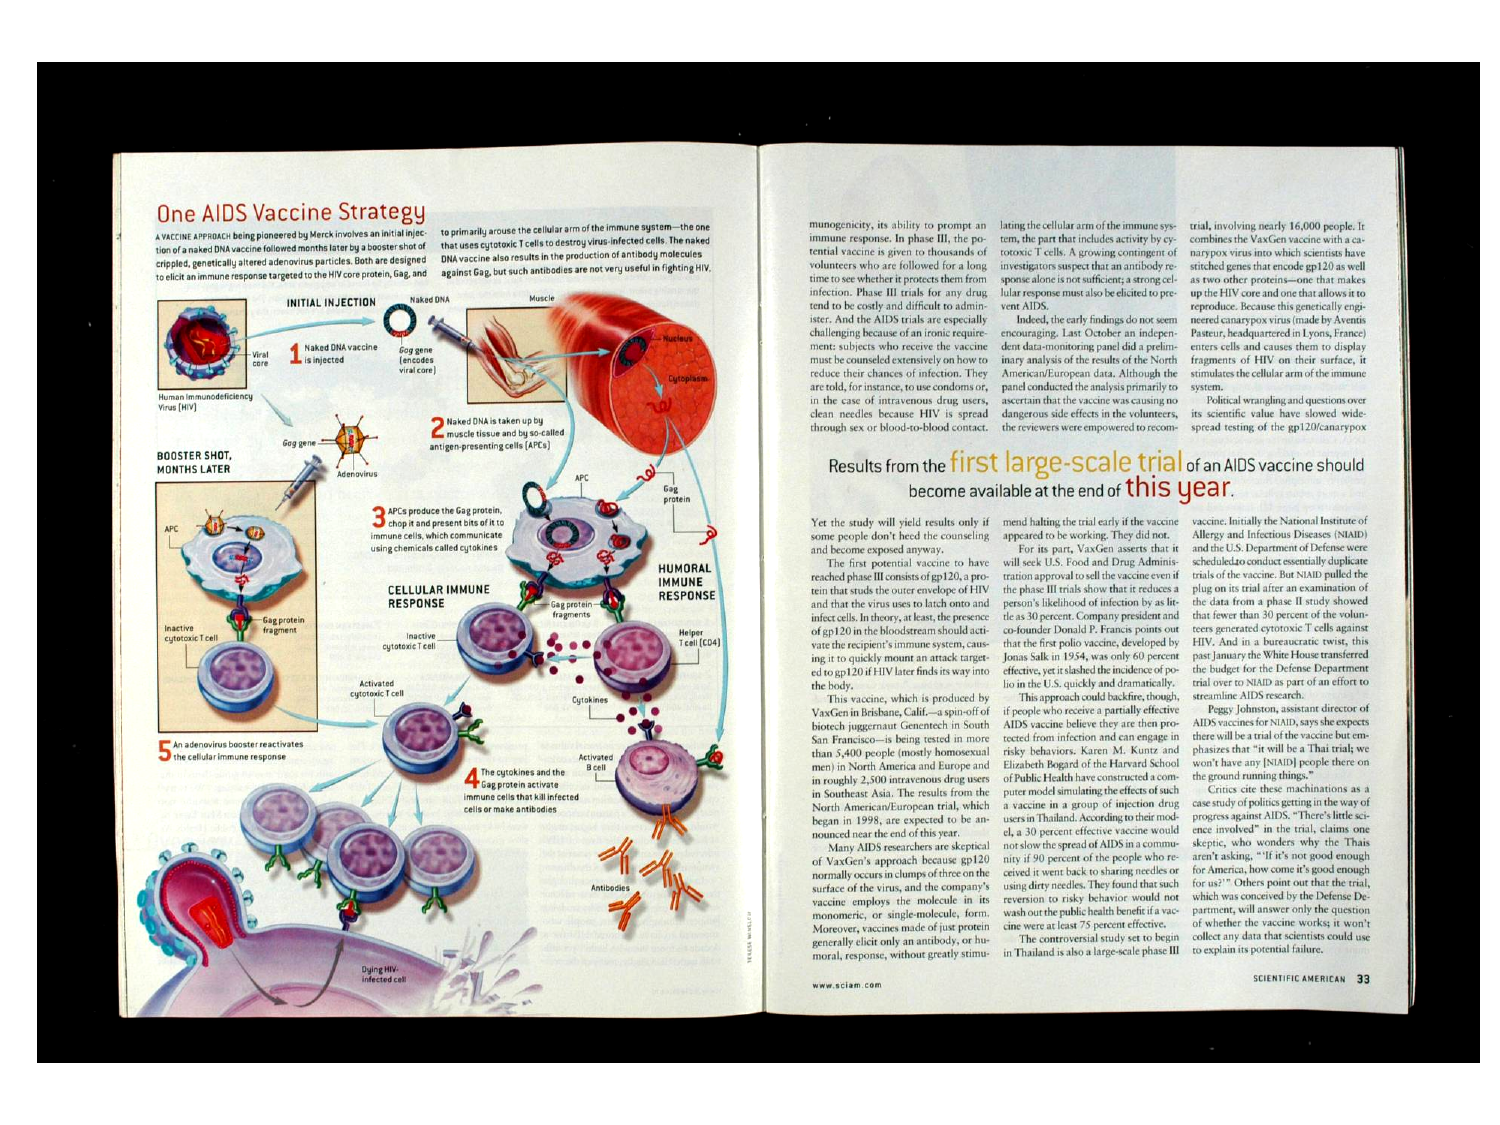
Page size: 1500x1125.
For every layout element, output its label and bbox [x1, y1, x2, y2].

picture [37, 62, 1480, 1063]
